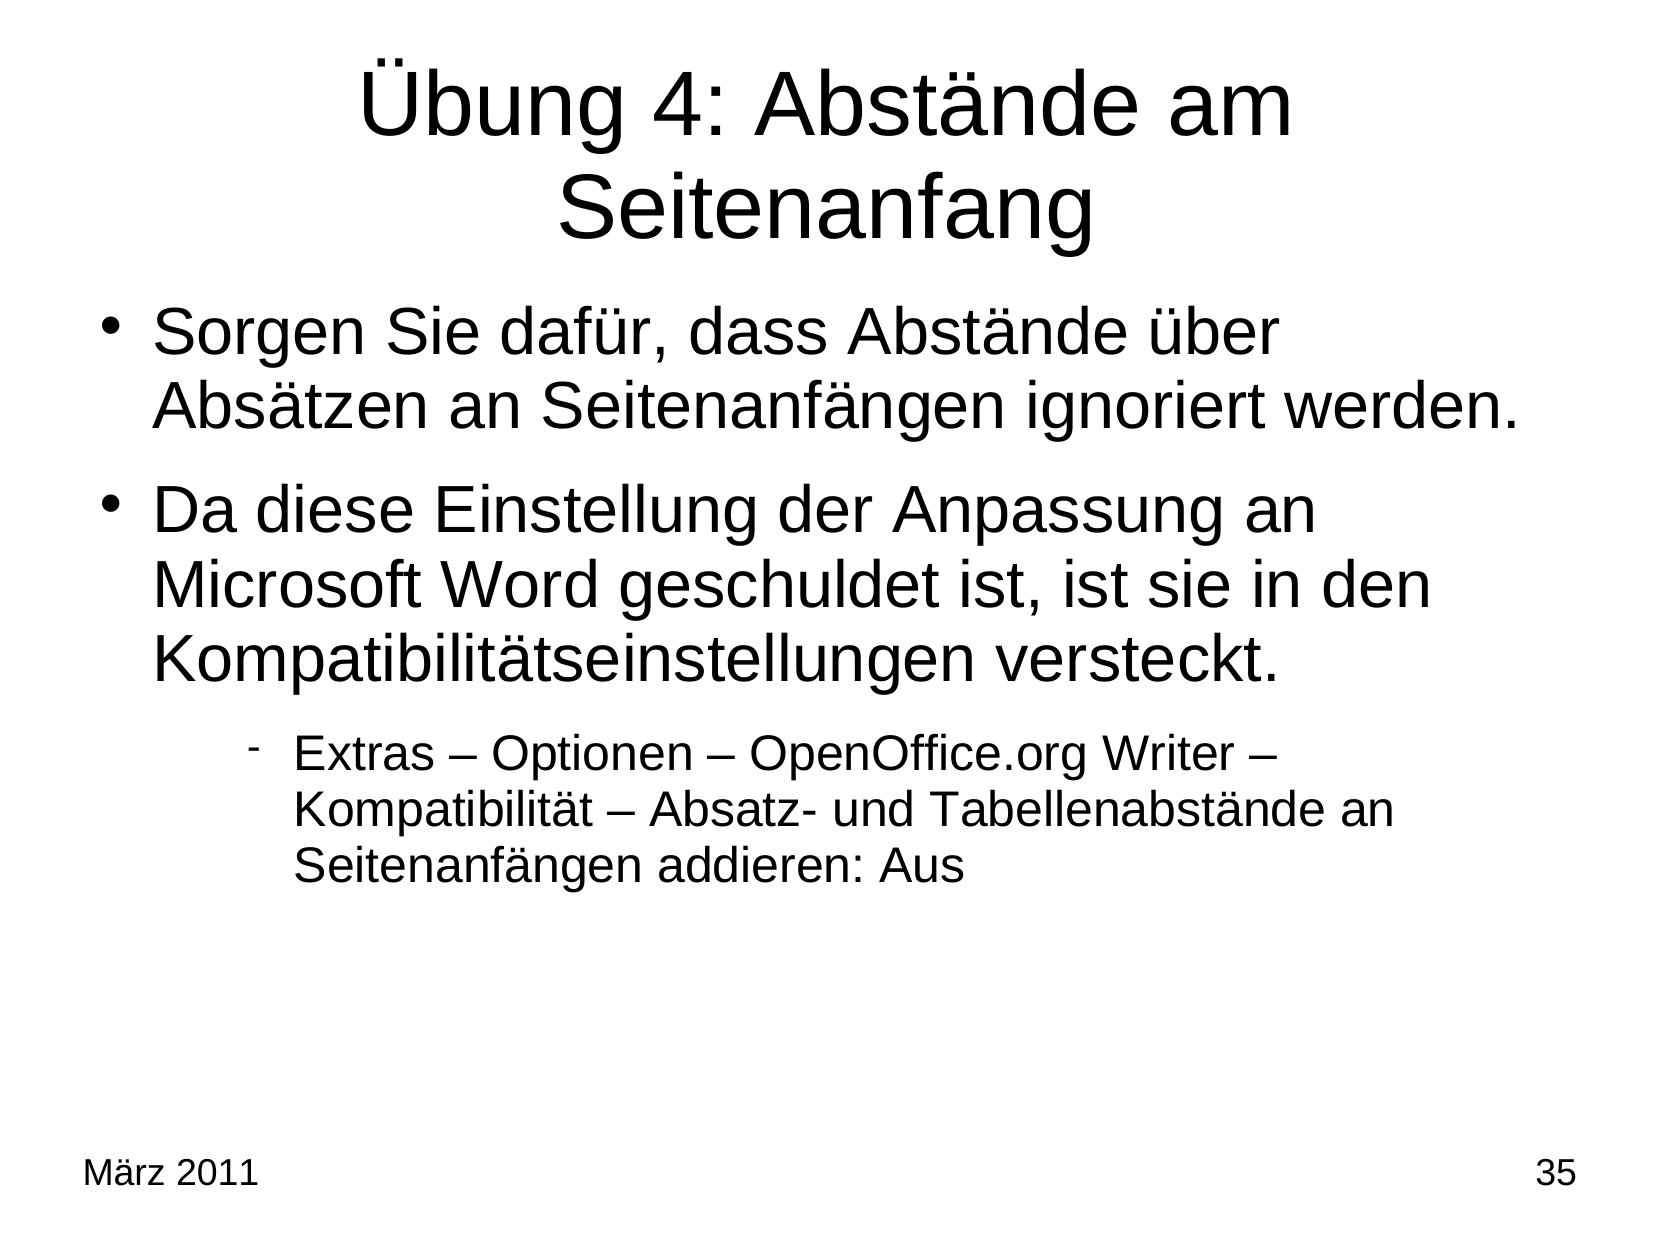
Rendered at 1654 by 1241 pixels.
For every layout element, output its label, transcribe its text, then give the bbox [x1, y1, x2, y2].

title Übung 4: Abstände am Seitenanfang [82, 47, 1571, 259]
list Sorgen Sie dafür, dass Abstände über Absätzen an Seitenanfängen ignoriert werden. Da diese Einstellung der Anpassung an Microsoft Word geschuldet ist, ist sie in den Kompatibilitätseinstellungen versteckt. Extras – Optionen – OpenOffice.org Writer – Kompatibilität – Absatz- und Tabellenabstände an Seitenanfängen addieren: Aus [82, 290, 1571, 1109]
